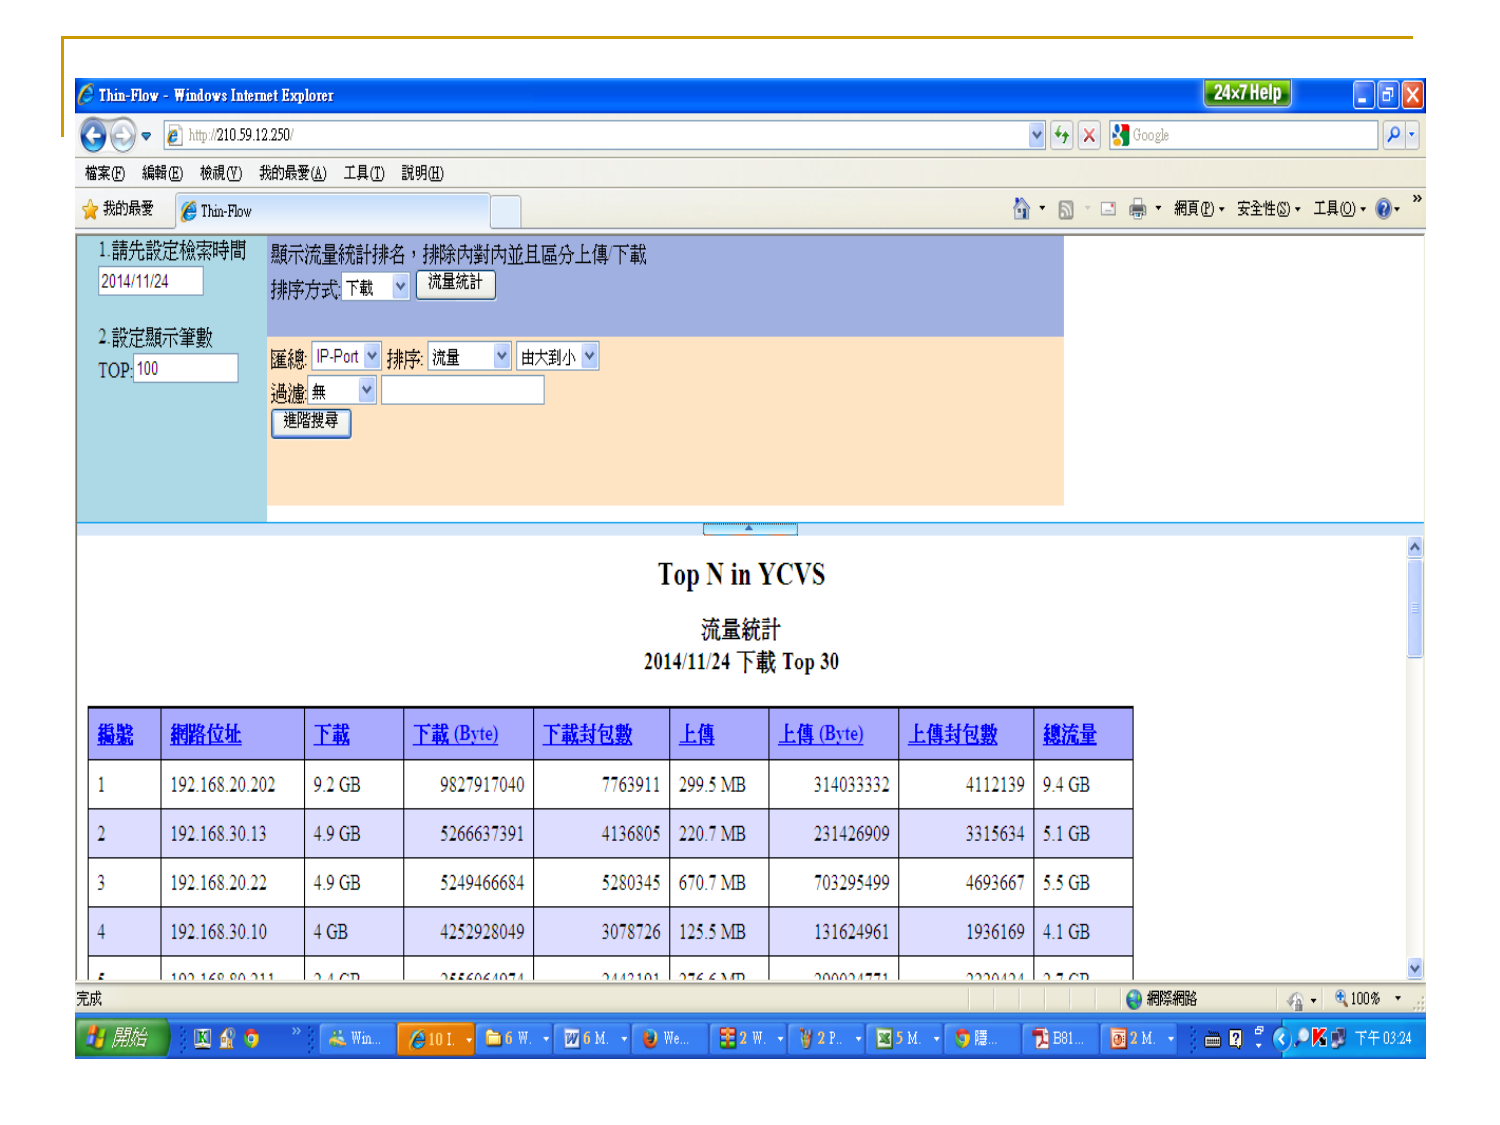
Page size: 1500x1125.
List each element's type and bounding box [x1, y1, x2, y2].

picture [75, 78, 1426, 1059]
